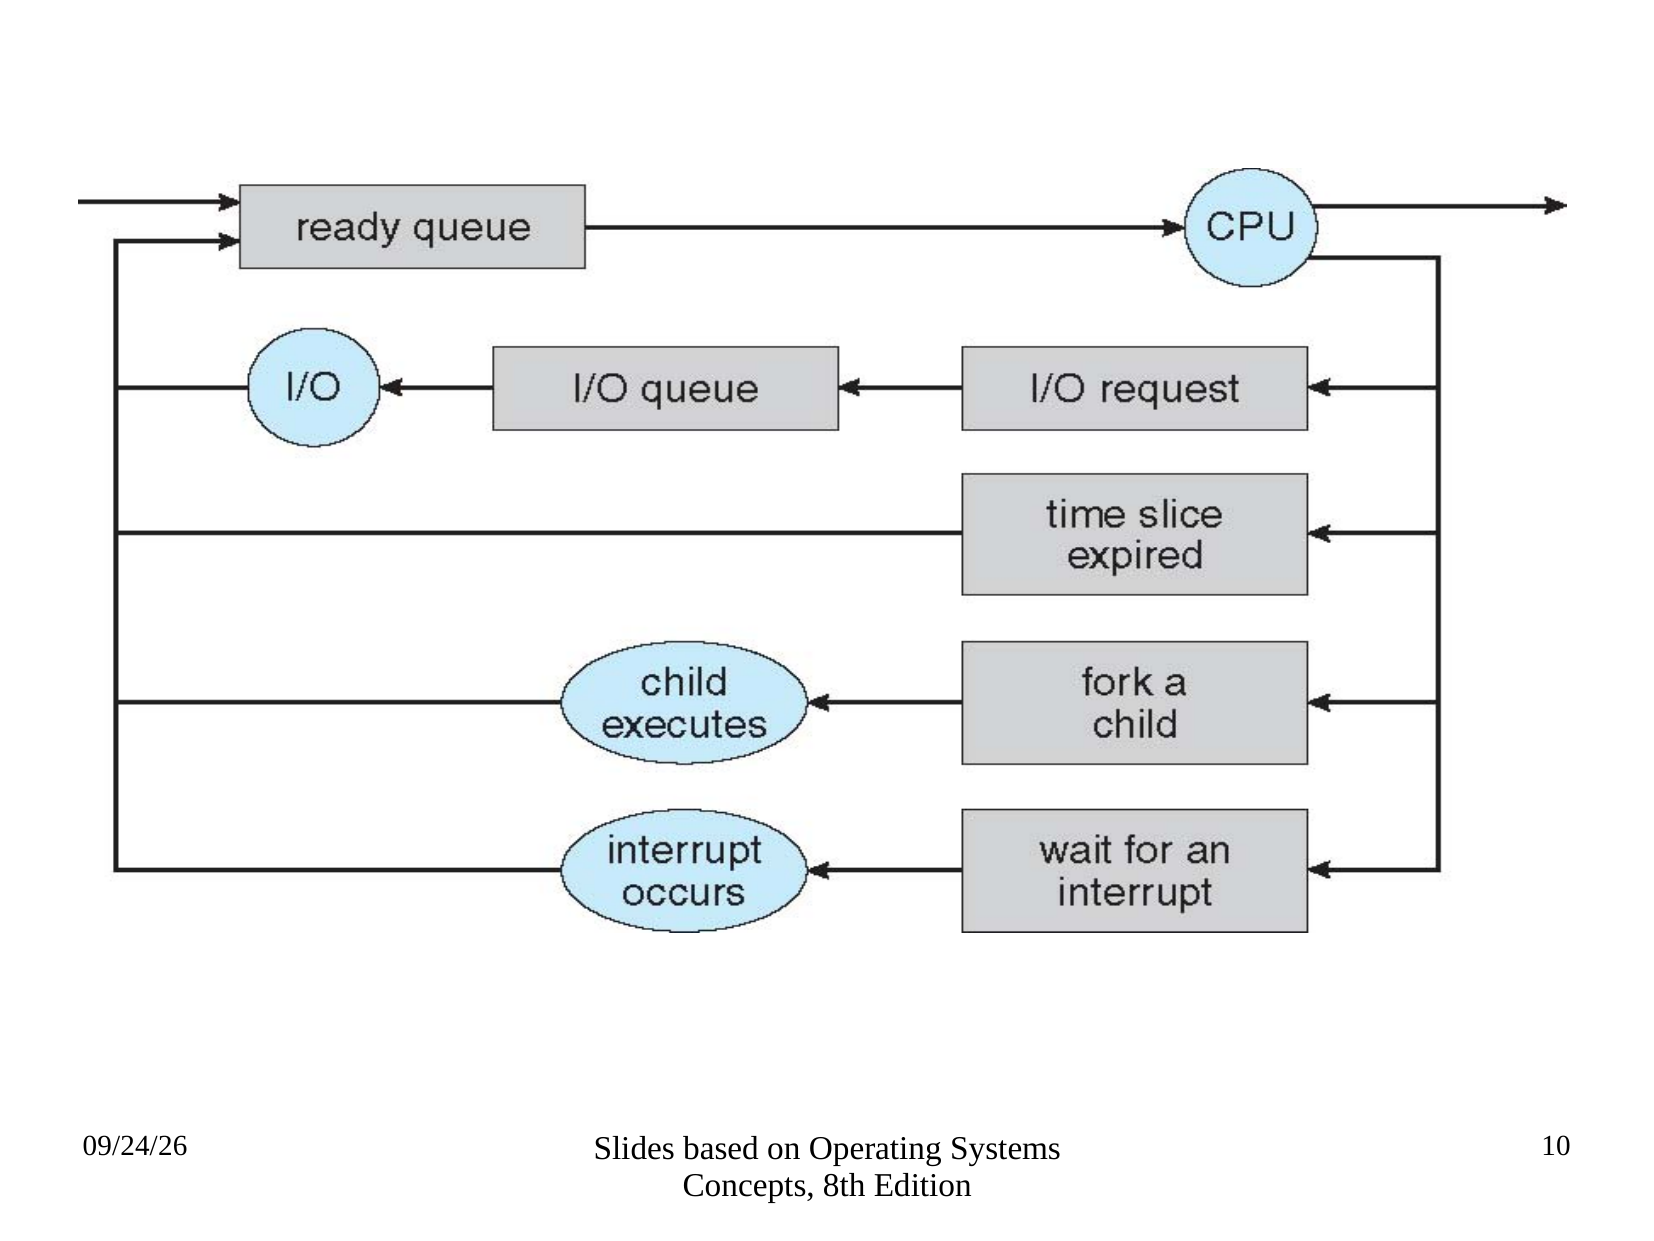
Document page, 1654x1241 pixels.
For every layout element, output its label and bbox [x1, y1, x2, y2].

picture [78, 168, 1567, 933]
